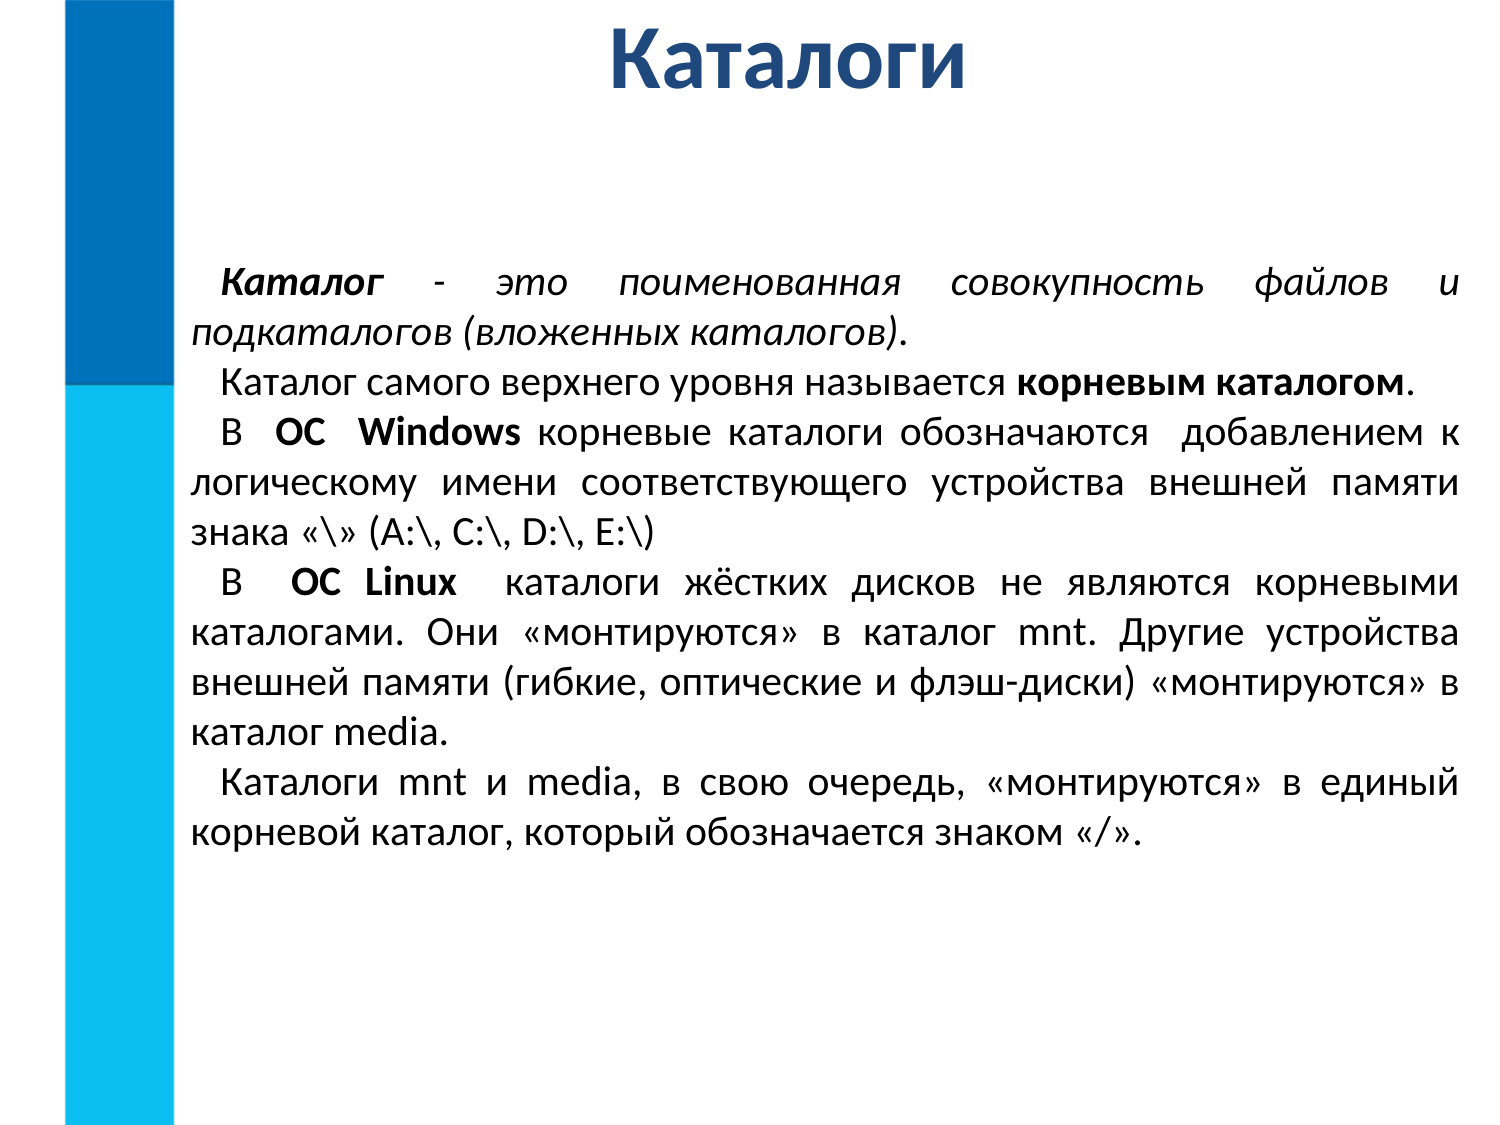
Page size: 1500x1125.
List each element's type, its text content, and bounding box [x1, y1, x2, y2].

text_box Каталог - это поименованная совокупность файлов и подкаталогов (вложенных каталогов). Каталог самого верхнего уровня называется корневым каталогом. В ОС Windows корневые каталоги обозначаются добавлением к логическому имени соответствующего устройства внешней памяти знака «\» (А:\, C:\, D:\, E:\) В ОС Linux каталоги жёстких дисков не являются корневыми каталогами. Они «монтируются» в каталог mnt. Другие устройства внешней памяти (гибкие, оптические и флэш-диски) «монтируются» в каталог media. Каталоги mnt и media, в свою очередь, «монтируются» в единый корневой каталог, который обозначается знаком «/». [175, 246, 1476, 862]
picture [0, 0, 1500, 1125]
text_box Каталоги [183, 0, 1437, 104]
